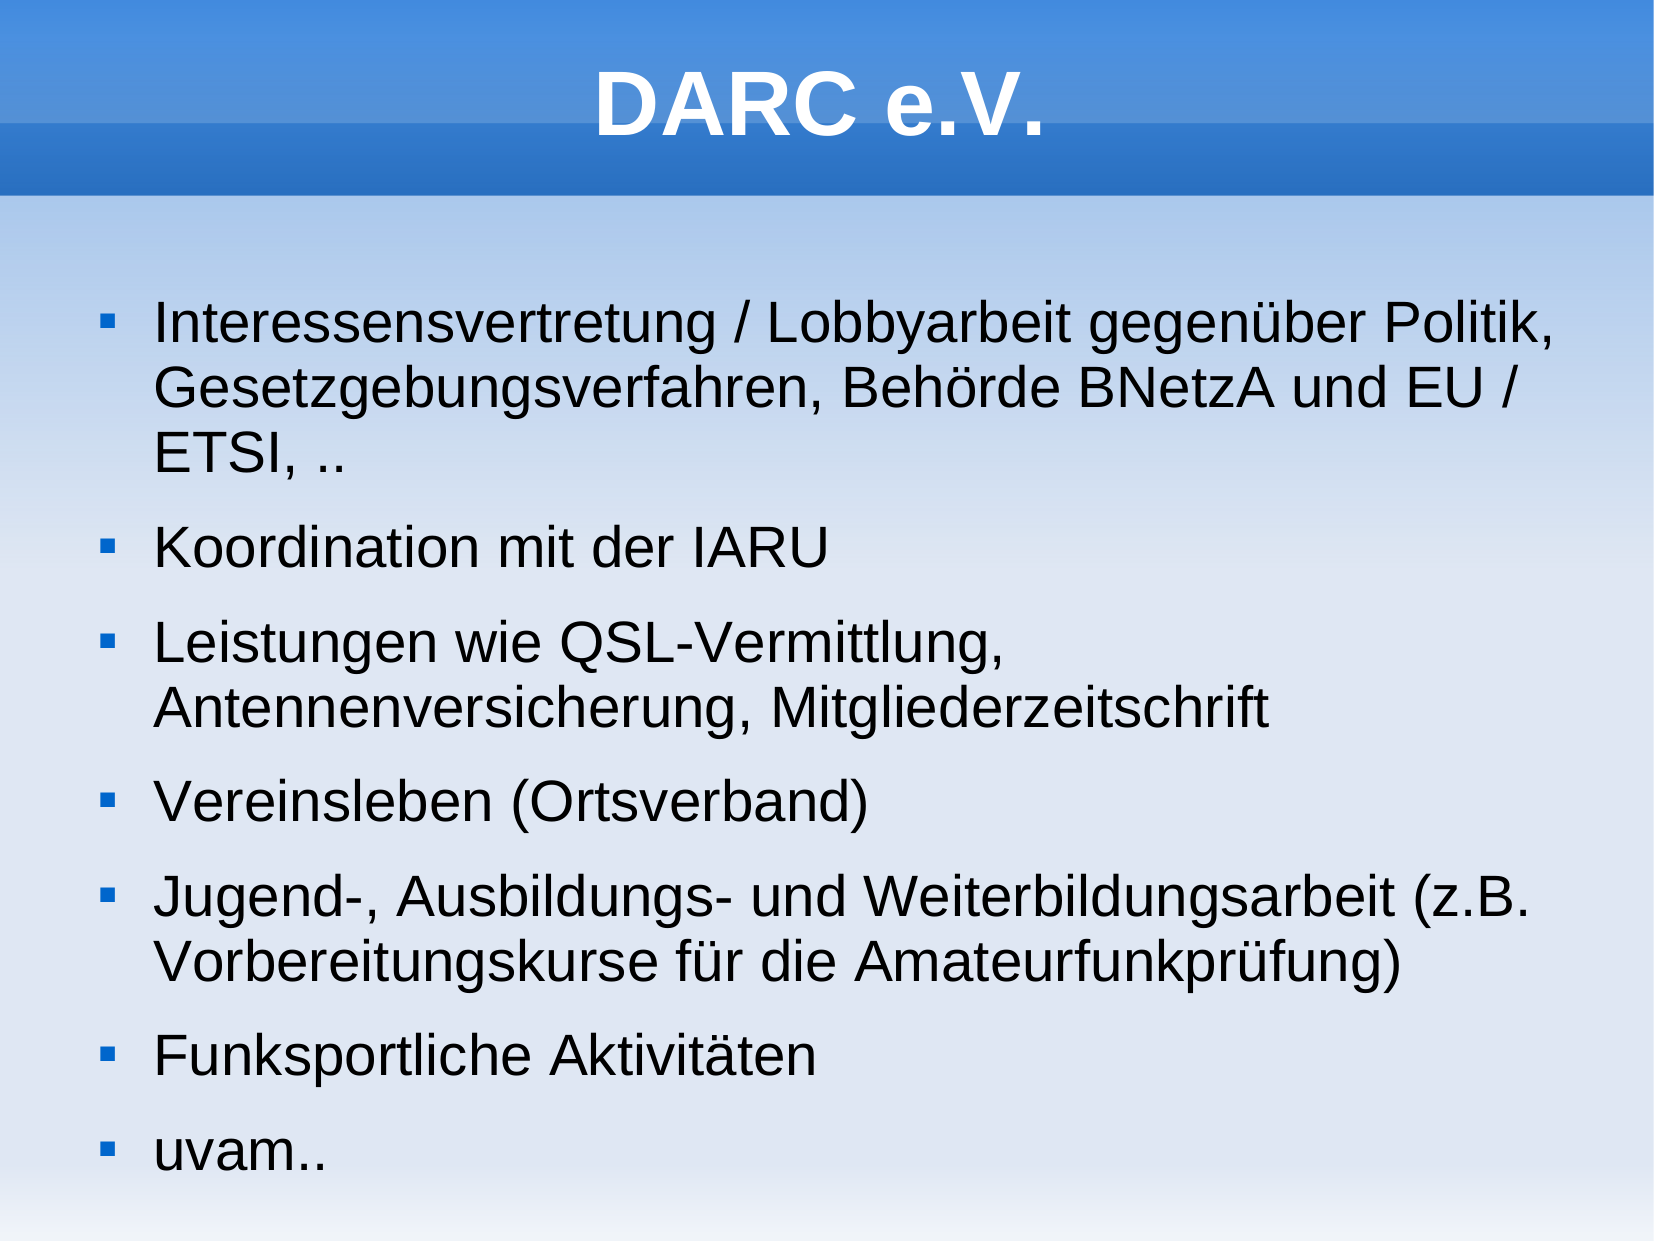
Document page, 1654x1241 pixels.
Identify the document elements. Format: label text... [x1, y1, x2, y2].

list Interessensvertretung / Lobbyarbeit gegenüber Politik, Gesetzgebungsverfahren, Behörde BNetzA und EU / ETSI, .. Koordination mit der IARU Leistungen wie QSL-Vermittlung, Antennenversicherung, Mitgliederzeitschrift Vereinsleben (Ortsverband) Jugend-, Ausbildungs- und Weiterbildungsarbeit (z.B. Vorbereitungskurse für die Amateurfunkprüfung) Funksportliche Aktivitäten uvam.. [82, 290, 1571, 1183]
picture [0, 0, 1654, 1241]
title DARC e.V. [76, 7, 1565, 200]
